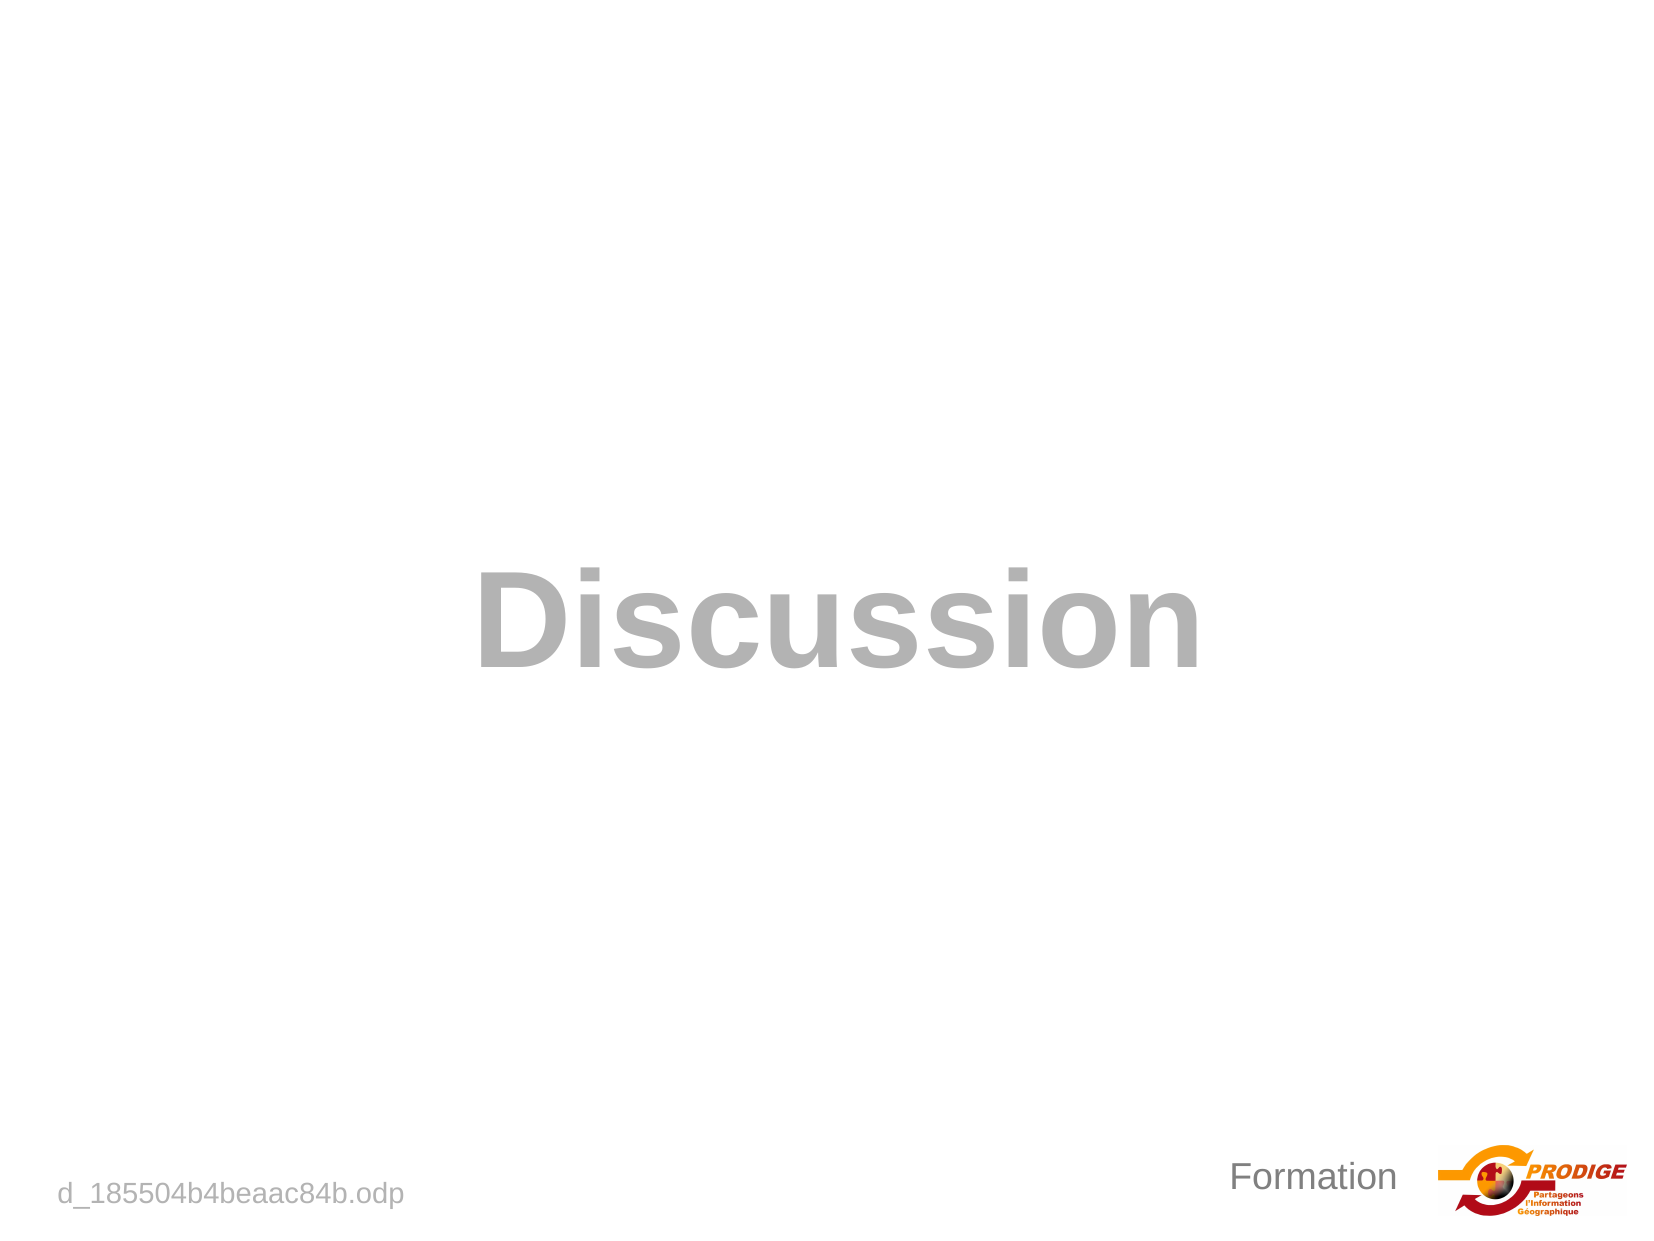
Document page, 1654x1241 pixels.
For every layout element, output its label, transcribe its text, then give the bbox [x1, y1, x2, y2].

picture [1438, 1145, 1627, 1216]
text_box Discussion [457, 535, 1222, 705]
